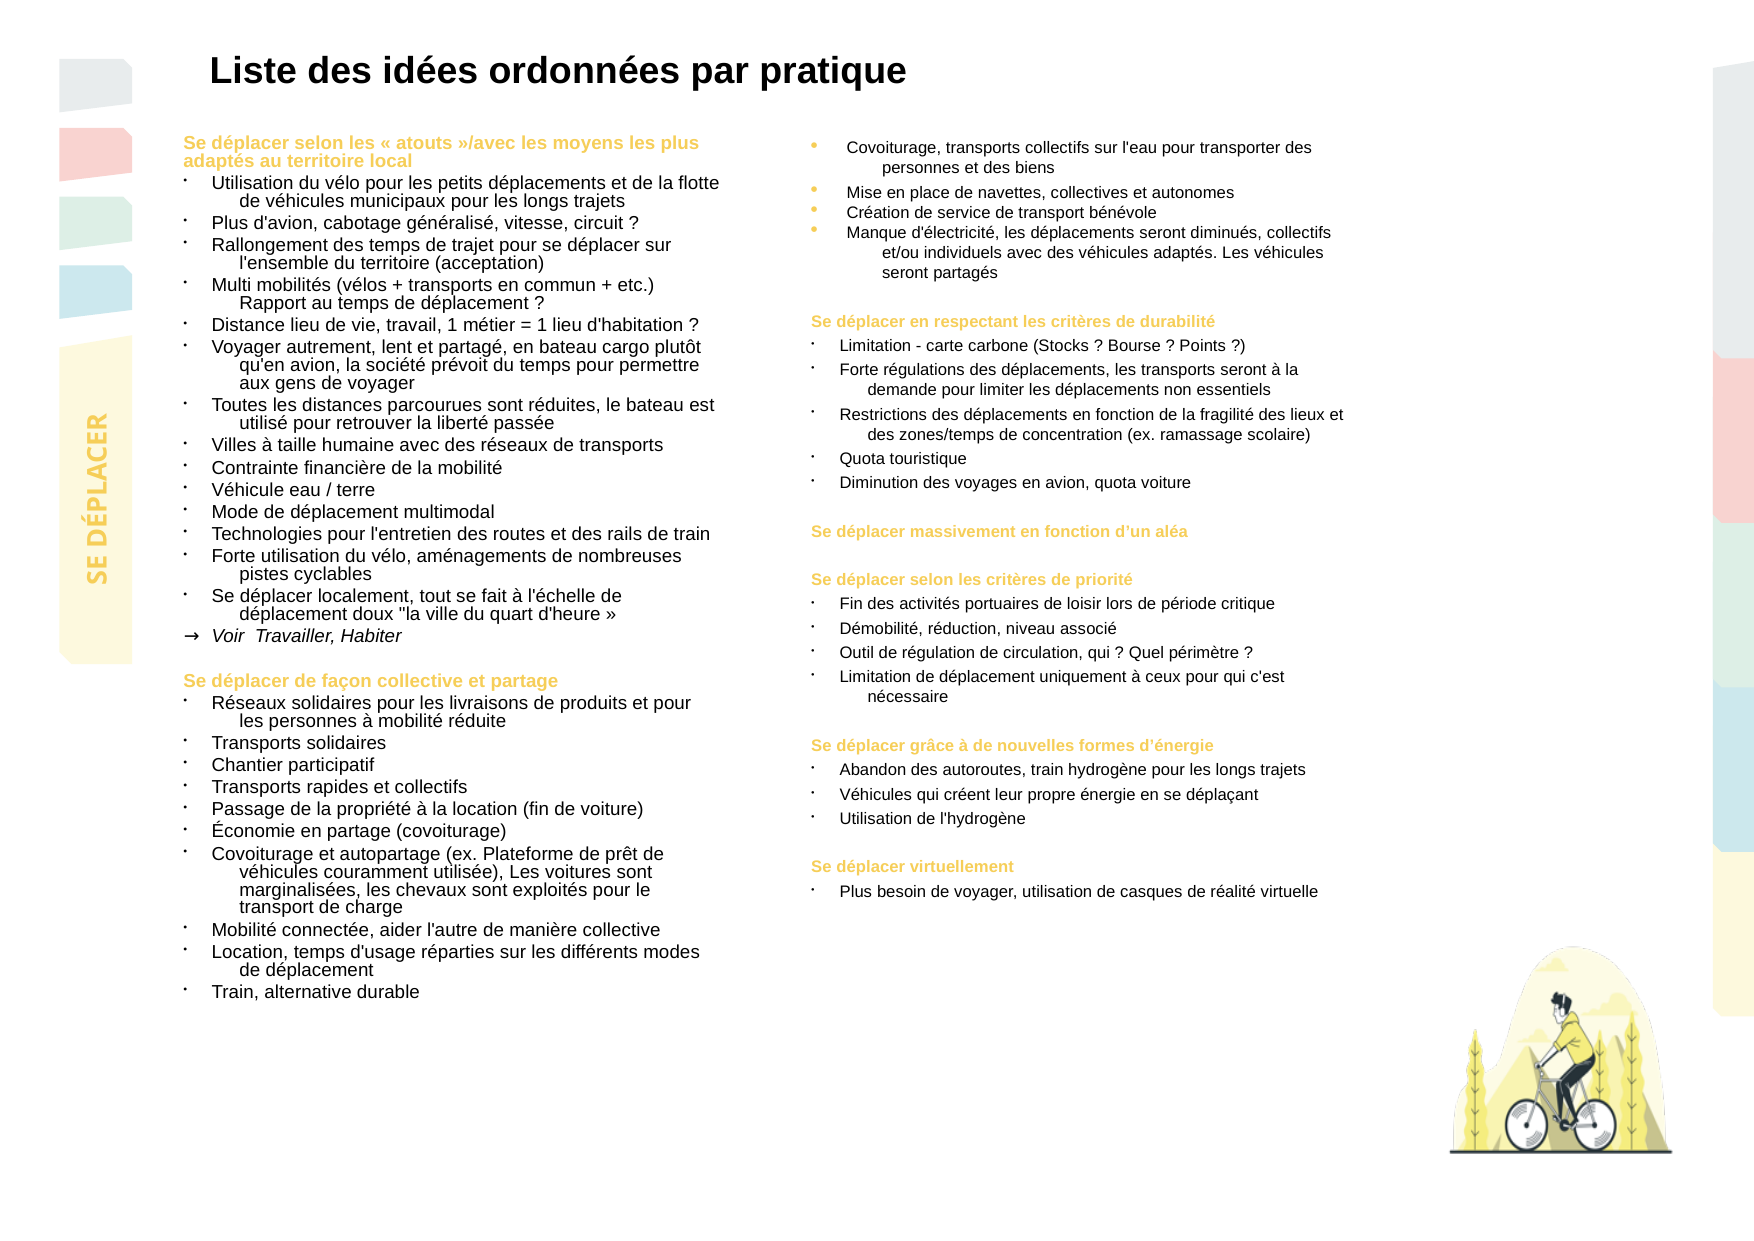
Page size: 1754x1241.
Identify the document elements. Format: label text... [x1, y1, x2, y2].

text_box [59, 127, 133, 182]
text_box Se déplacer selon les « atouts »/avec les moyens les plus adaptés au territoire local Utilisation du vélo pour les petits déplacements et de la flotte de véhicules municipaux pour les longs trajets Plus d'avion, cabotage généralisé, vitesse, circuit ? Rallongement des temps de trajet pour se déplacer sur l'ensemble du territoire (acceptation) Multi mobilités (vélos + transports en commun + etc.) Rapport au temps de déplacement ? Distance lieu de vie, travail, 1 métier = 1 lieu d'habitation ? Voyager autrement, lent et partagé, en bateau cargo plutôt qu'en avion, la société prévoit du temps pour permettre aux gens de voyager Toutes les distances parcourues sont réduites, le bateau est utilisé pour retrouver la liberté passée Villes à taille humaine avec des réseaux de transports Contrainte financière de la mobilité Véhicule eau / terre Mode de déplacement multimodal Technologies pour l'entretien des routes et des rails de train Forte utilisation du vélo, aménagements de nombreuses pistes cyclables Se déplacer localement, tout se fait à l'échelle de déplacement doux "la ville du quart d'heure » Voir Travailler, Habiter Se déplacer de façon collective et partage Réseaux solidaires pour les livraisons de produits et pour les personnes à mobilité réduite Transports solidaires Chantier participatif Transports rapides et collectifs Passage de la propriété à la location (fin de voiture) Économie en partage (covoiturage) Covoiturage et autopartage (ex. Plateforme de prêt de véhicules couramment utilisée), Les voitures sont marginalisées, les chevaux sont exploités pour le transport de charge Mobilité connectée, aider l'autre de manière collective Location, temps d'usage réparties sur les différents modes de déplacement Train, alternative durable [168, 127, 735, 1069]
text_box [59, 265, 133, 319]
picture [1421, 873, 1703, 1218]
text_box [59, 196, 133, 251]
text_box SE DÉPLACER [59, 335, 133, 665]
text_box Covoiturage, transports collectifs sur l'eau pour transporter des personnes et des biens Mise en place de navettes, collectives et autonomes Création de service de transport bénévole Manque d'électricité, les déplacements seront diminués, collectifs et/ou individuels avec des véhicules adaptés. Les véhicules seront partagés Se déplacer en respectant les critères de durabilité Limitation - carte carbone (Stocks ? Bourse ? Points ?) Forte régulations des déplacements, les transports seront à la demande pour limiter les déplacements non essentiels Restrictions des déplacements en fonction de la fragilité des lieux et des zones/temps de concentration (ex. ramassage scolaire) Quota touristique Diminution des voyages en avion, quota voiture Se déplacer massivement en fonction d’un aléa Se déplacer selon les critères de priorité Fin des activités portuaires de loisir lors de période critique Démobilité, réduction, niveau associé Outil de régulation de circulation, qui ? Quel périmètre ? Limitation de déplacement uniquement à ceux pour qui c'est nécessaire Se déplacer grâce à de nouvelles formes d’énergie Abandon des autoroutes, train hydrogène pour les longs trajets Véhicules qui créent leur propre énergie en se déplaçant Utilisation de l'hydrogène Se déplacer virtuellement Plus besoin de voyager, utilisation de casques de réalité virtuelle [796, 130, 1363, 1072]
text_box [1712, 61, 1754, 1017]
text_box Liste des idées ordonnées par pratique [195, 39, 992, 95]
text_box [59, 58, 133, 113]
